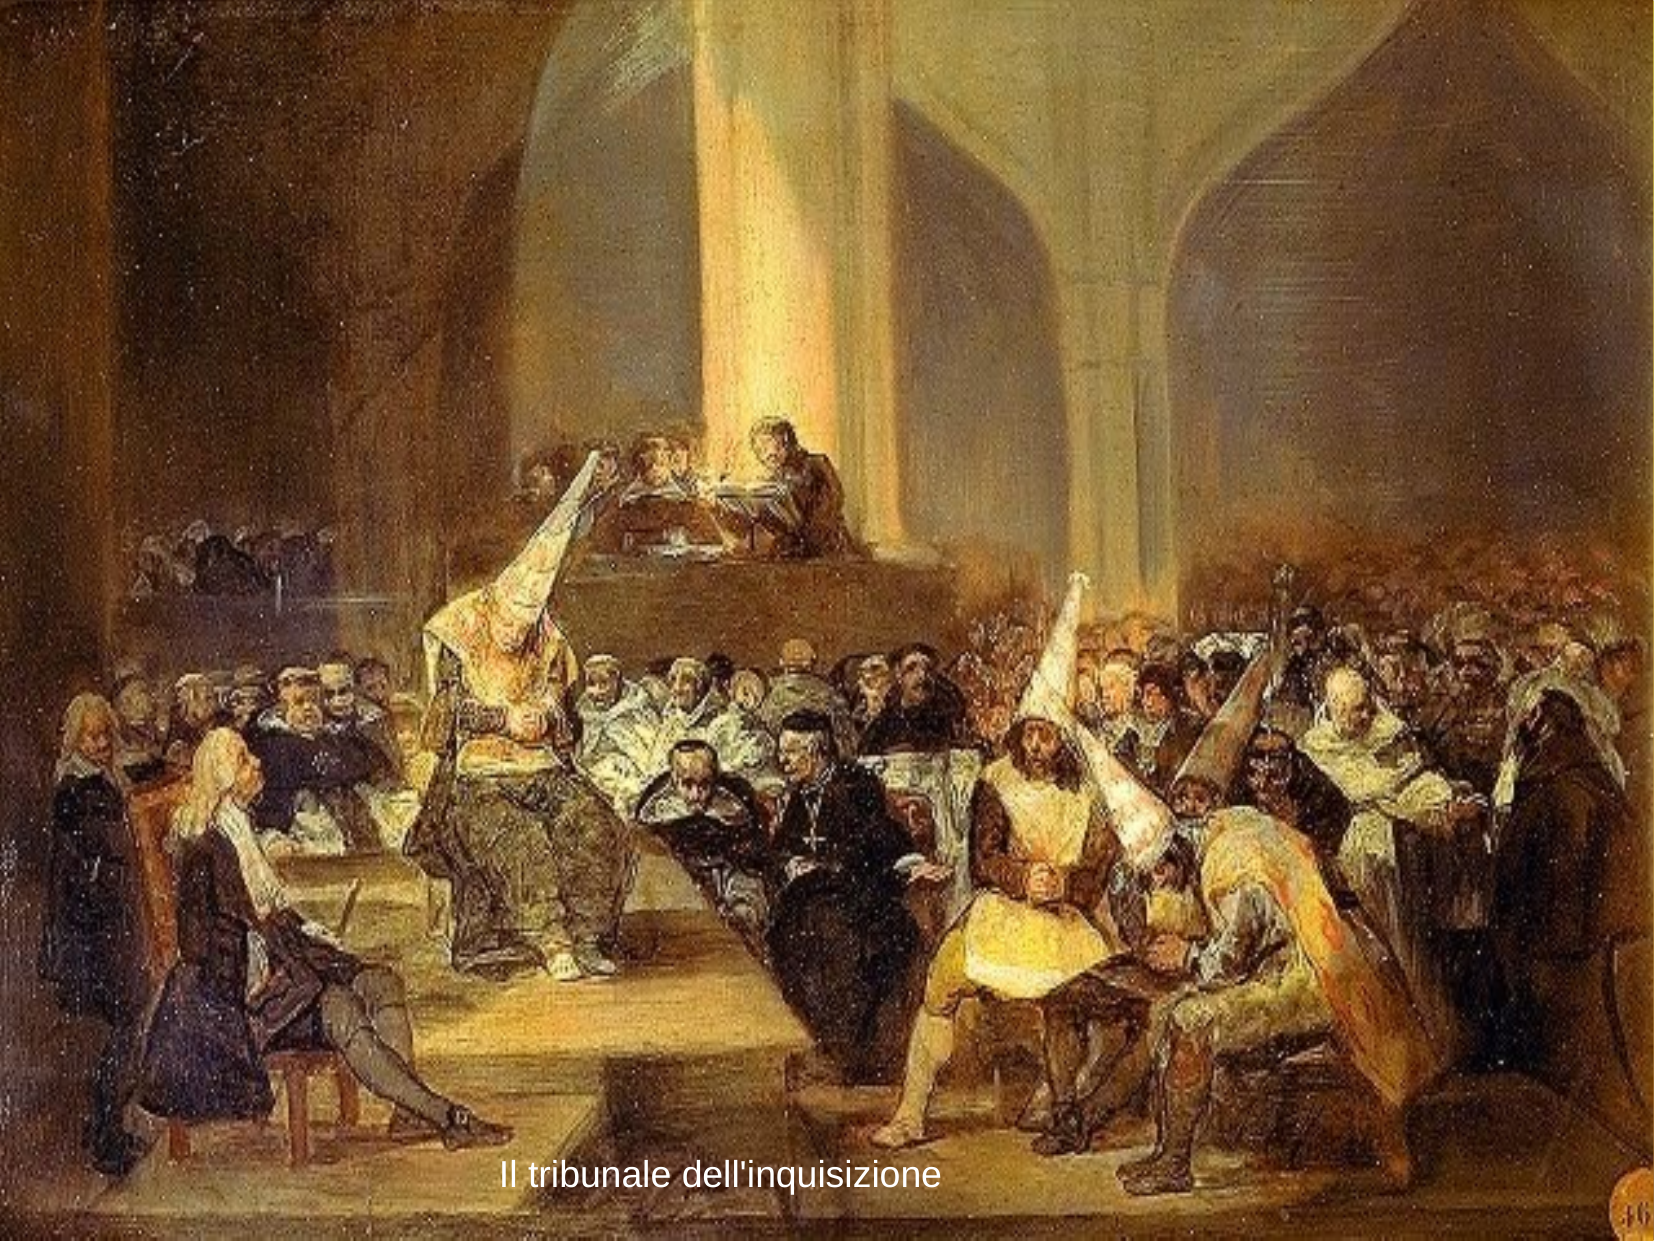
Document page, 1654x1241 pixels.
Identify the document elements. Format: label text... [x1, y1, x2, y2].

text_box Il tribunale dell'inquisizione [484, 1145, 1134, 1203]
picture [0, 0, 1654, 1241]
